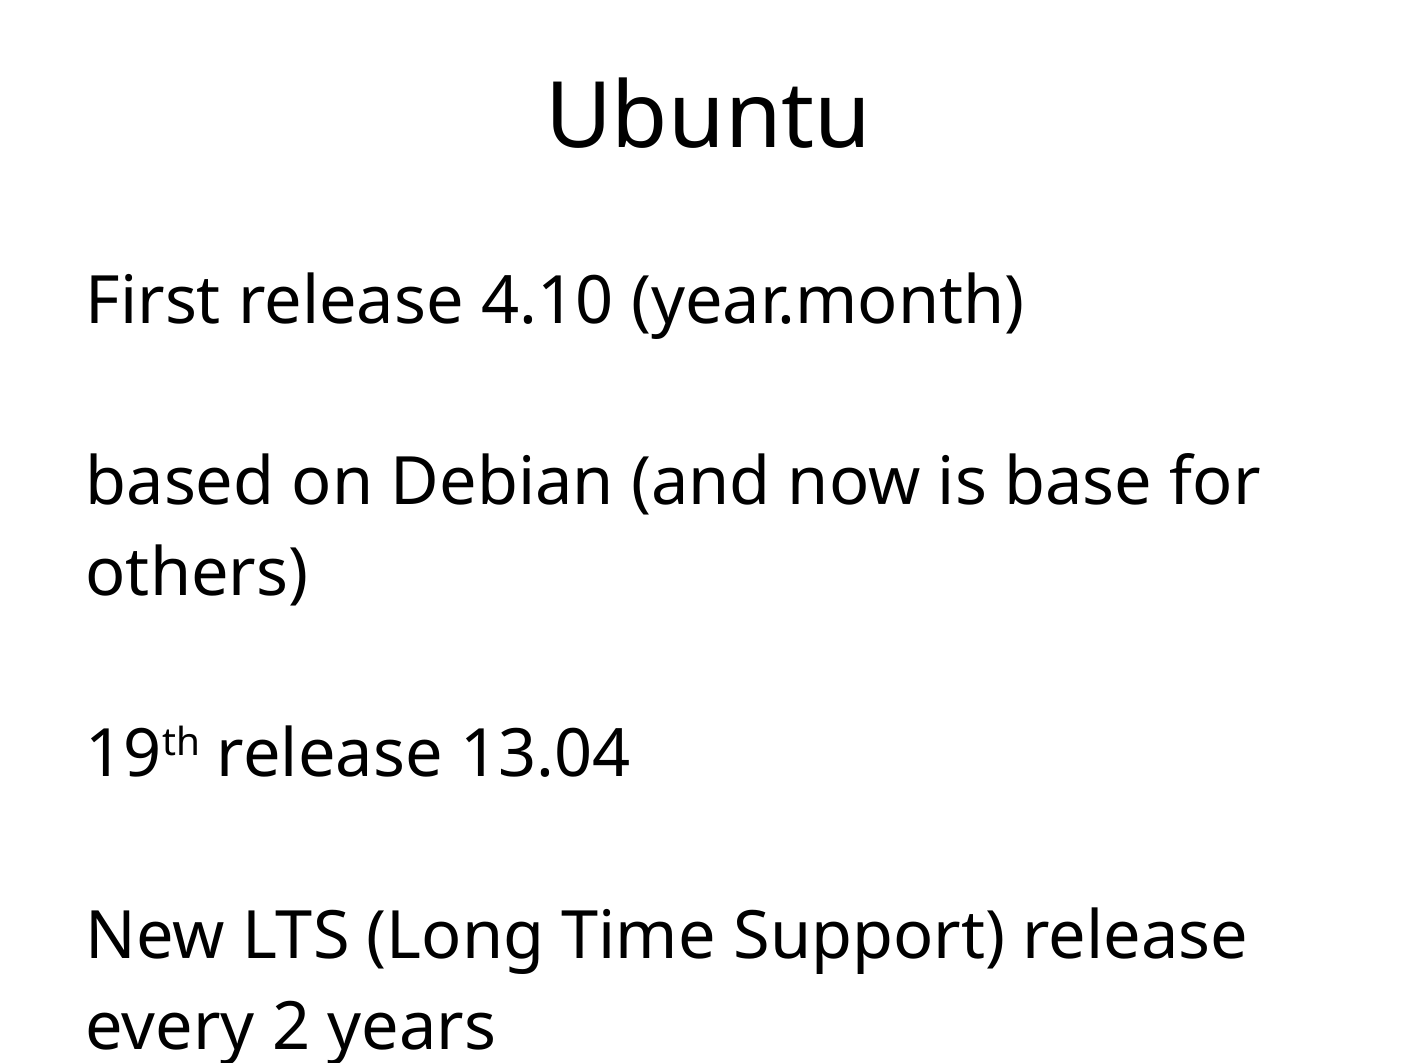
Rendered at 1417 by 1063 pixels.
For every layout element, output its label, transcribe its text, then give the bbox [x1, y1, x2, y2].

text_box Ubuntu [70, 42, 1346, 213]
text_box First release 4.10 (year.month) based on Debian (and now is base for others) 19th release 13.04 New LTS (Long Time Support) release every 2 years [70, 244, 1346, 925]
